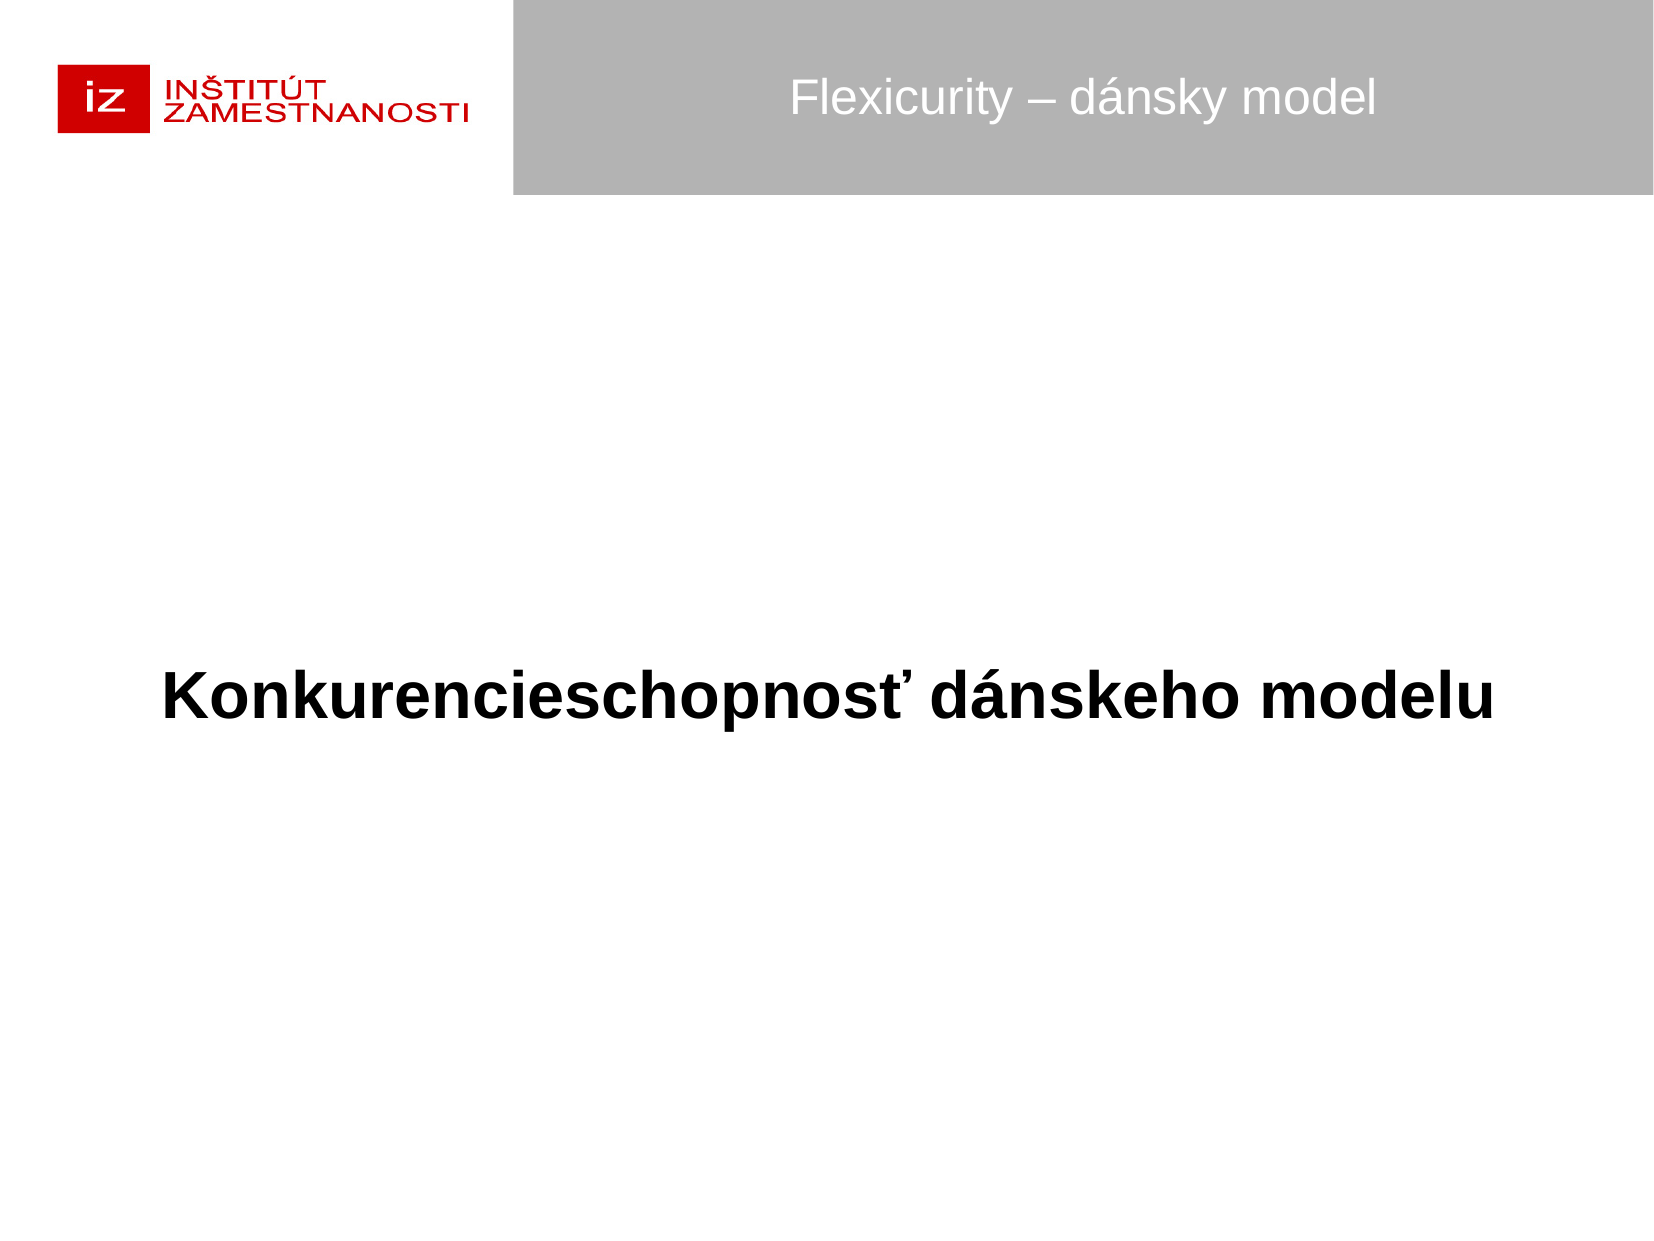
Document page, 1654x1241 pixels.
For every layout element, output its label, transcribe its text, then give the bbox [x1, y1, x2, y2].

text_box Flexicurity – dánsky model [513, 0, 1654, 195]
list Konkurencieschopnosť dánskeho modelu [123, 346, 1536, 1128]
picture [6, 5, 513, 189]
text_box [0, 0, 1654, 196]
